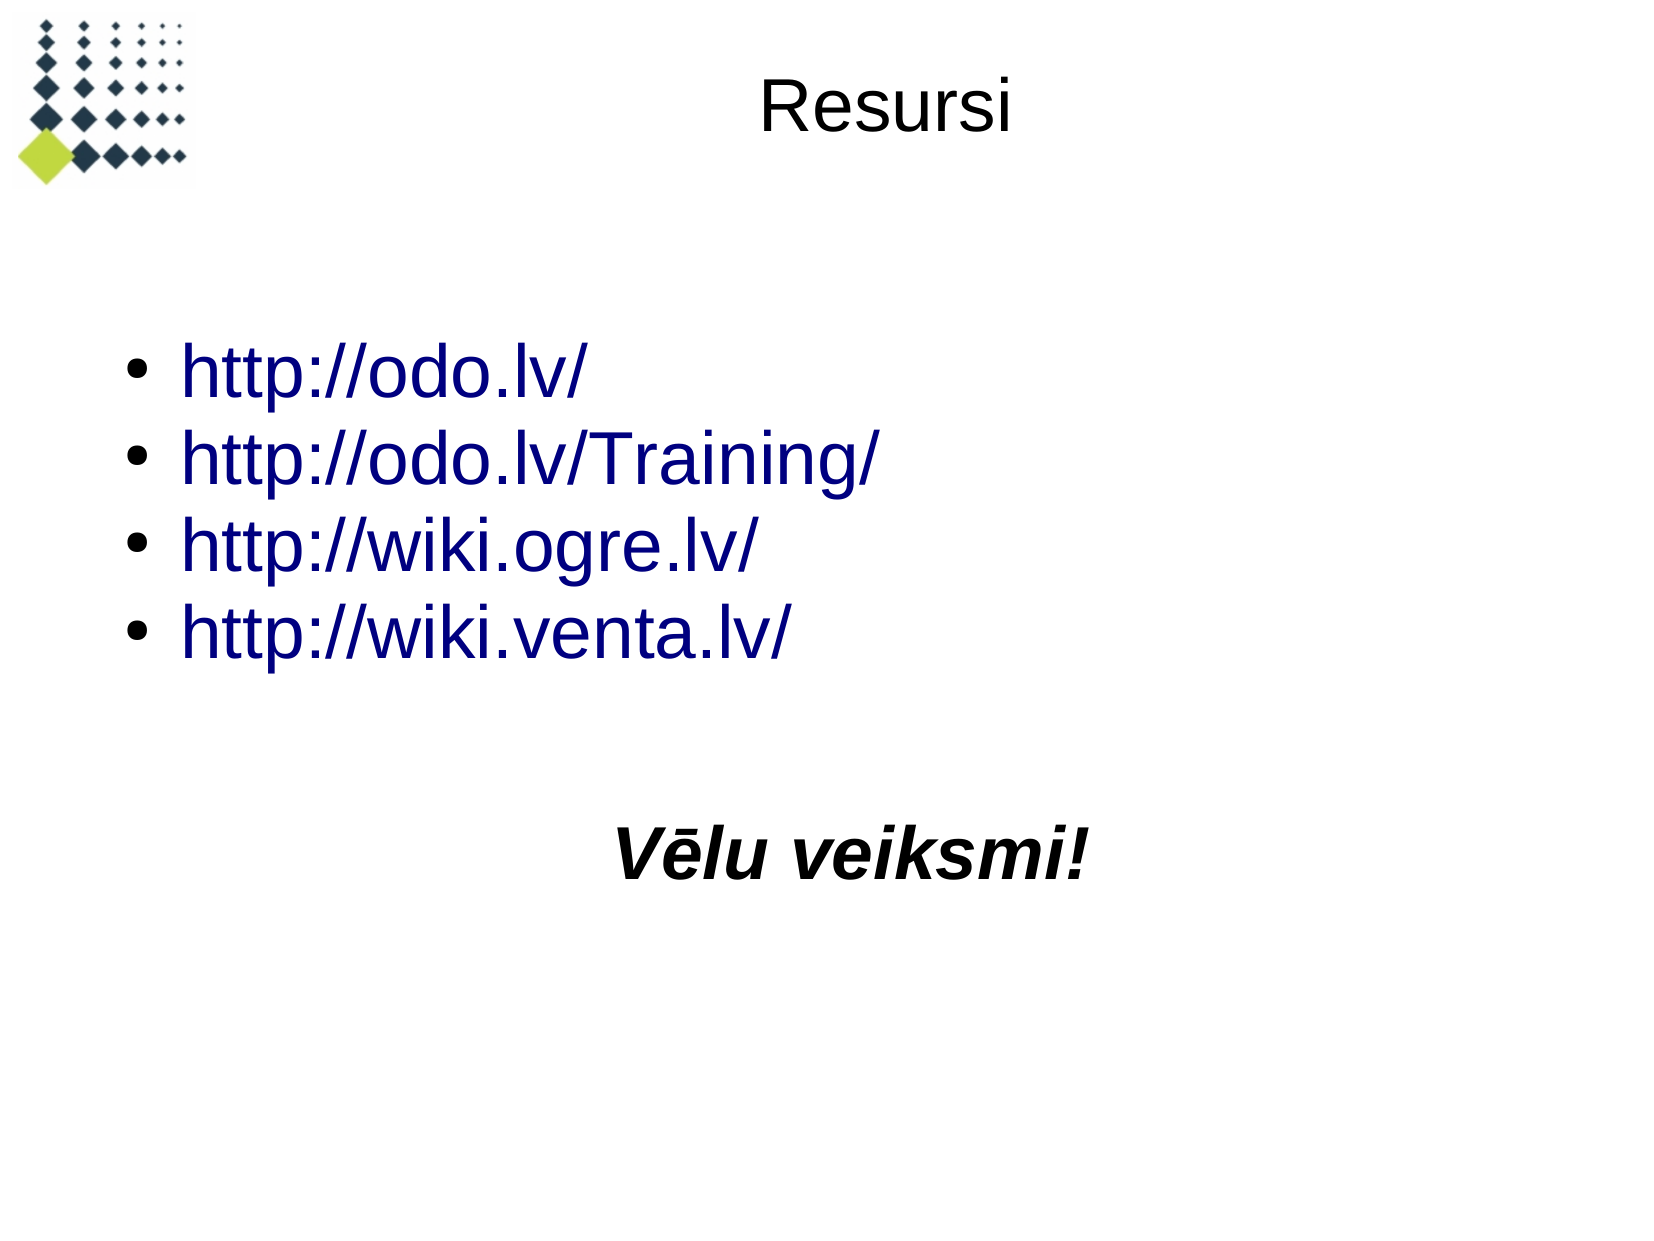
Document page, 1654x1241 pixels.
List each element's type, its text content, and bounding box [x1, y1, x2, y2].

list http://odo.lv/ http://odo.lv/Training/ http://wiki.ogre.lv/ http://wiki.venta.lv/ [124, 236, 1569, 1107]
title Resursi [177, 66, 1595, 151]
text_box Vēlu veiksmi! [596, 805, 1106, 904]
picture [12, 12, 196, 189]
